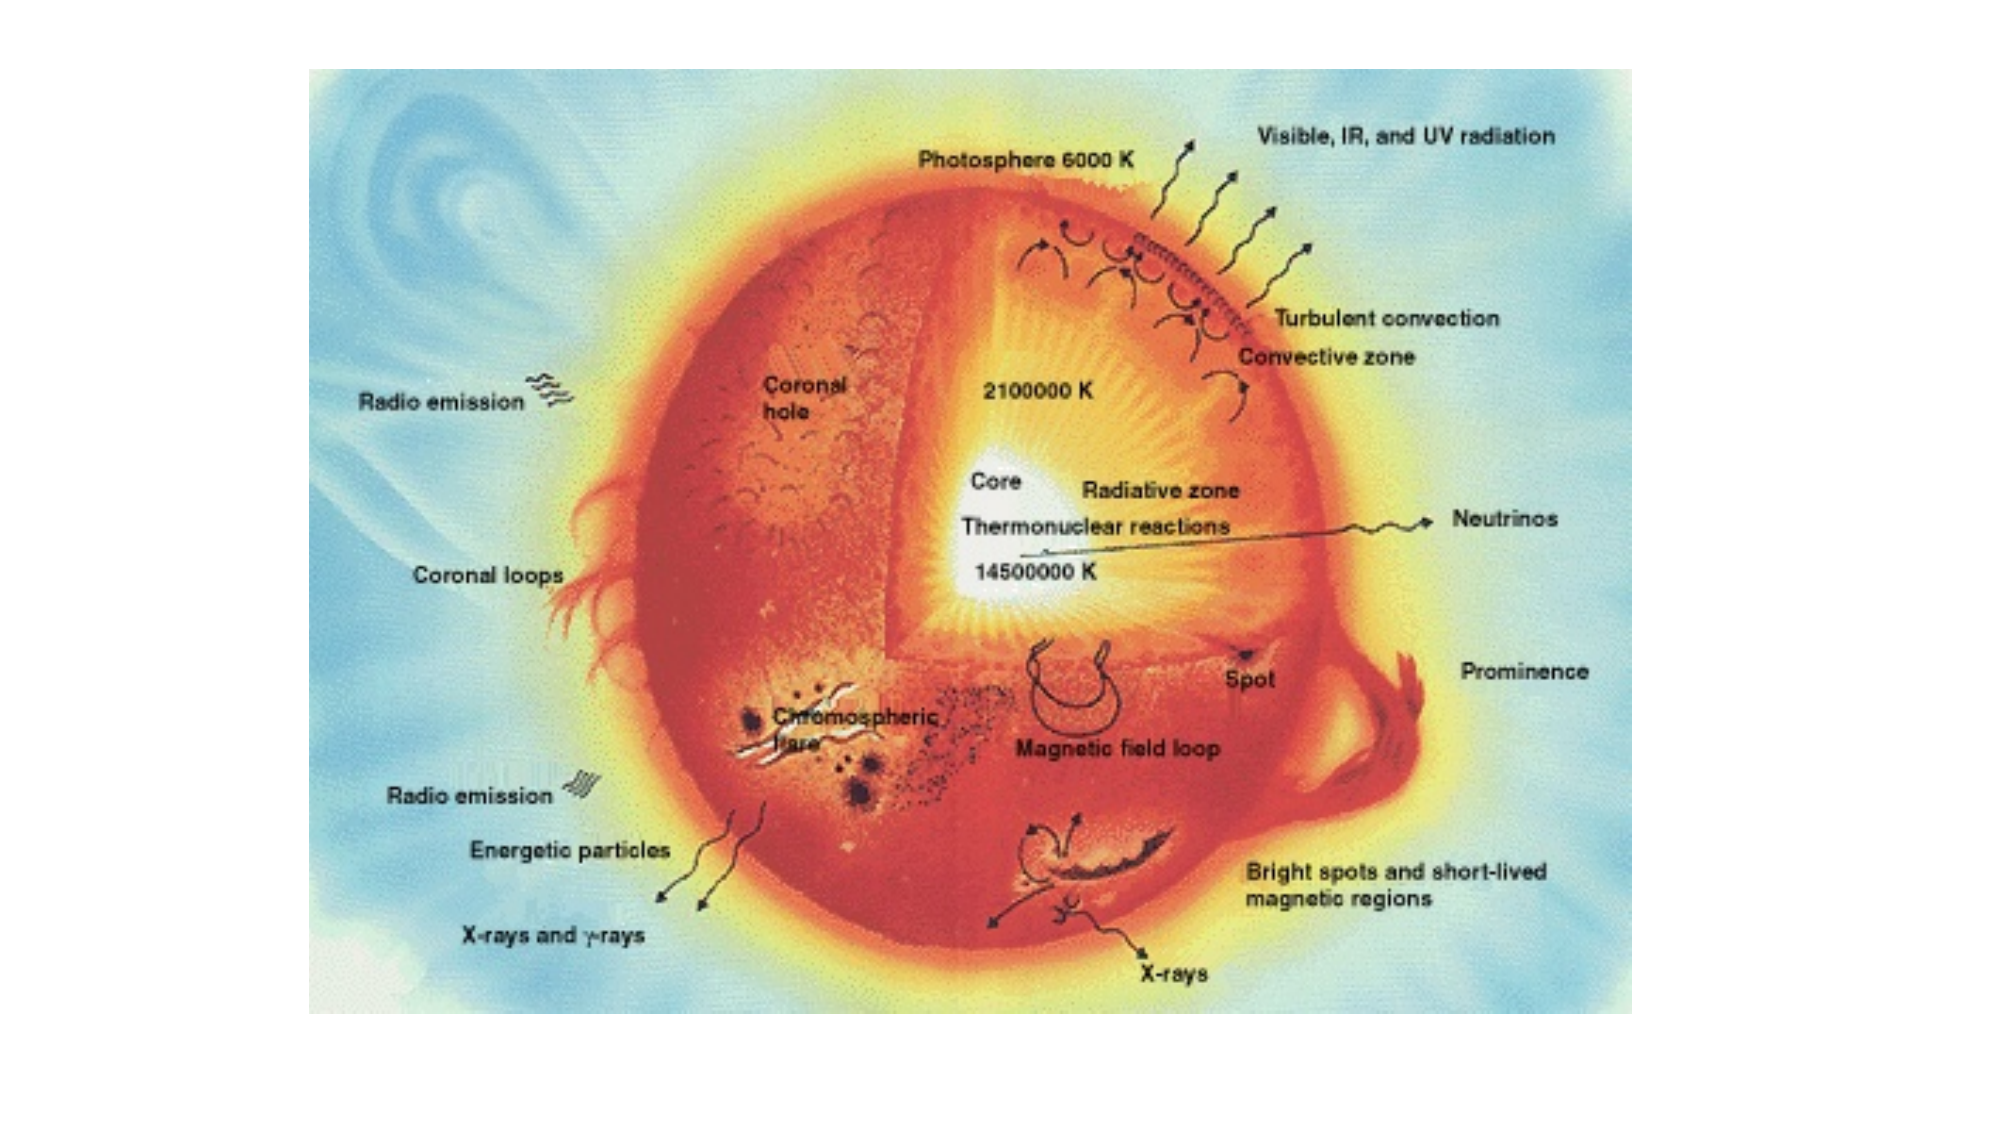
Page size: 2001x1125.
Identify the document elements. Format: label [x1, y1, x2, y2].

picture [309, 69, 1632, 1014]
